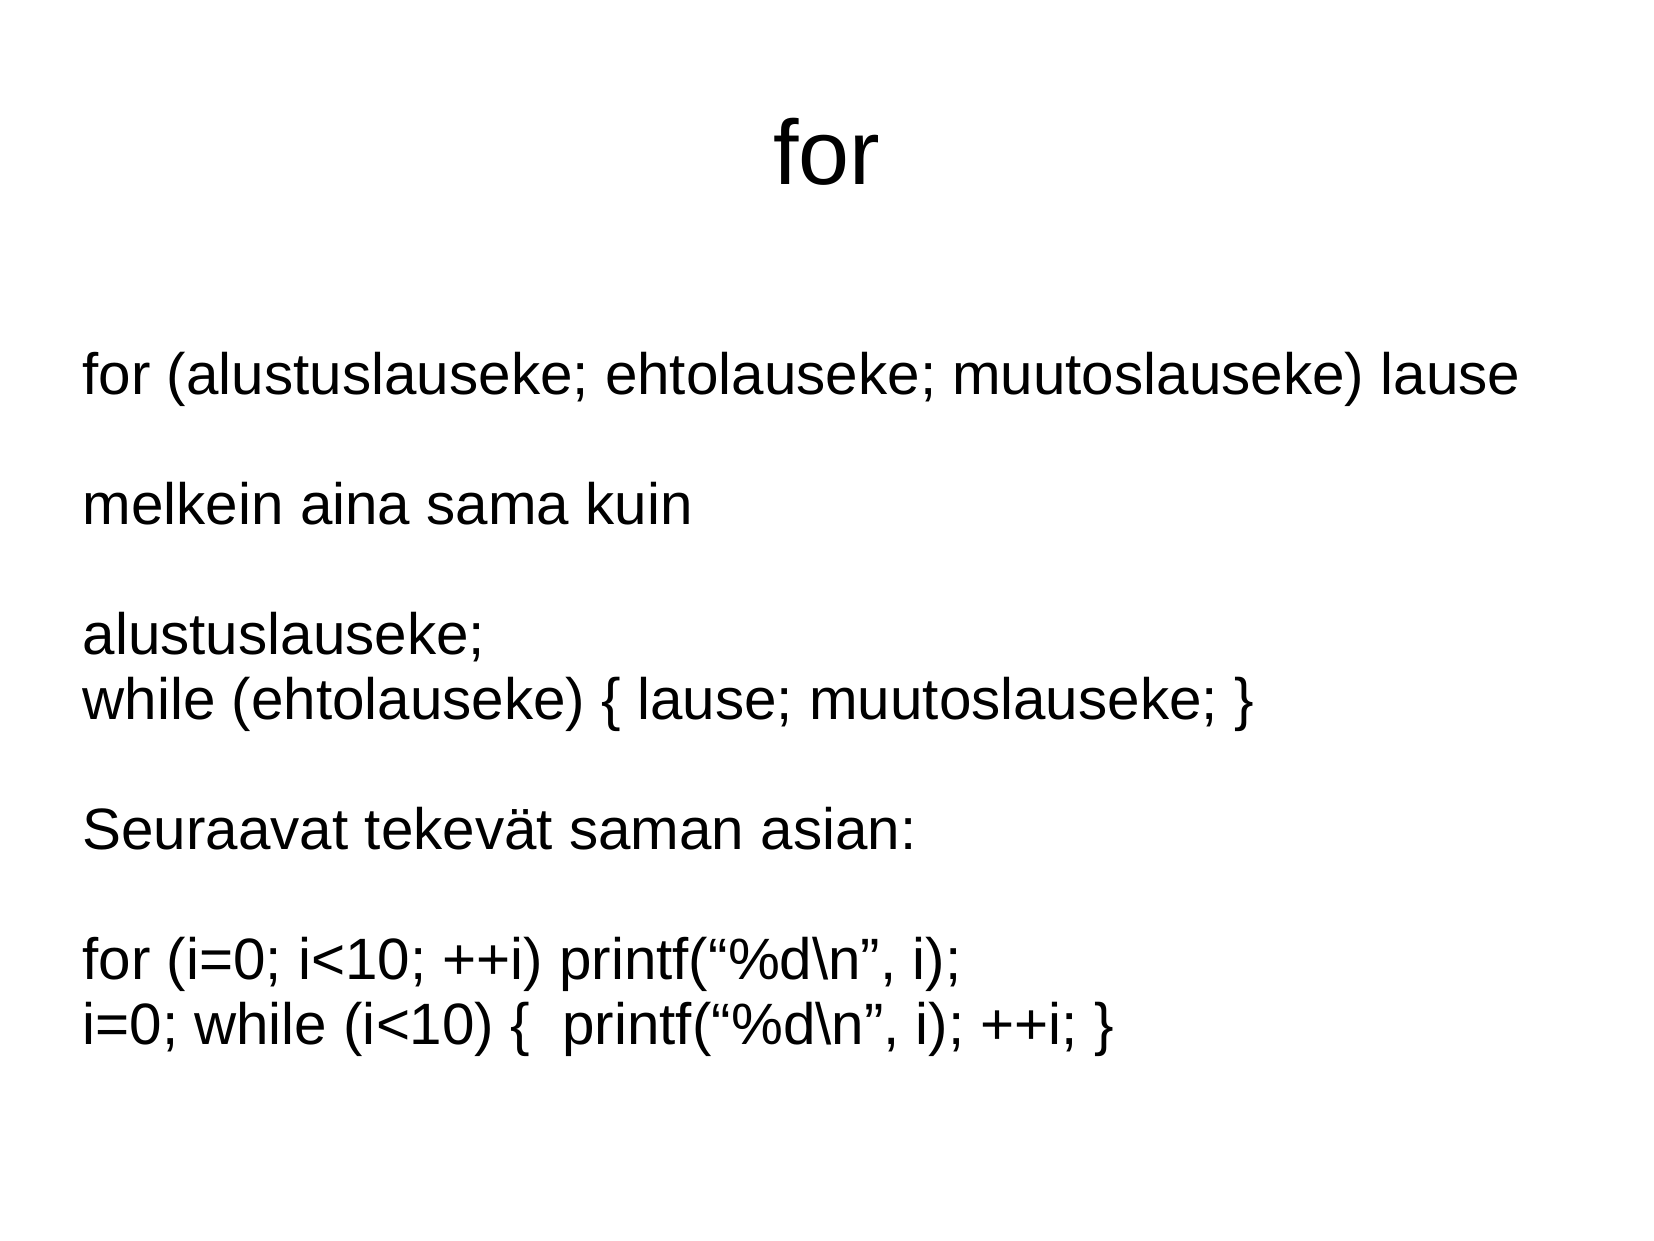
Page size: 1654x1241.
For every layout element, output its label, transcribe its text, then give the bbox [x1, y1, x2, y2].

title for [82, 49, 1571, 257]
subtitle for (alustuslauseke; ehtolauseke; muutoslauseke) lause melkein aina sama kuin alustuslauseke; while (ehtolauseke) { lause; muutoslauseke; } Seuraavat tekevät saman asian: for (i=0; i<10; ++i) printf(“%d\n”, i); i=0; while (i<10) { printf(“%d\n”, i); ++i; } [82, 290, 1571, 1109]
